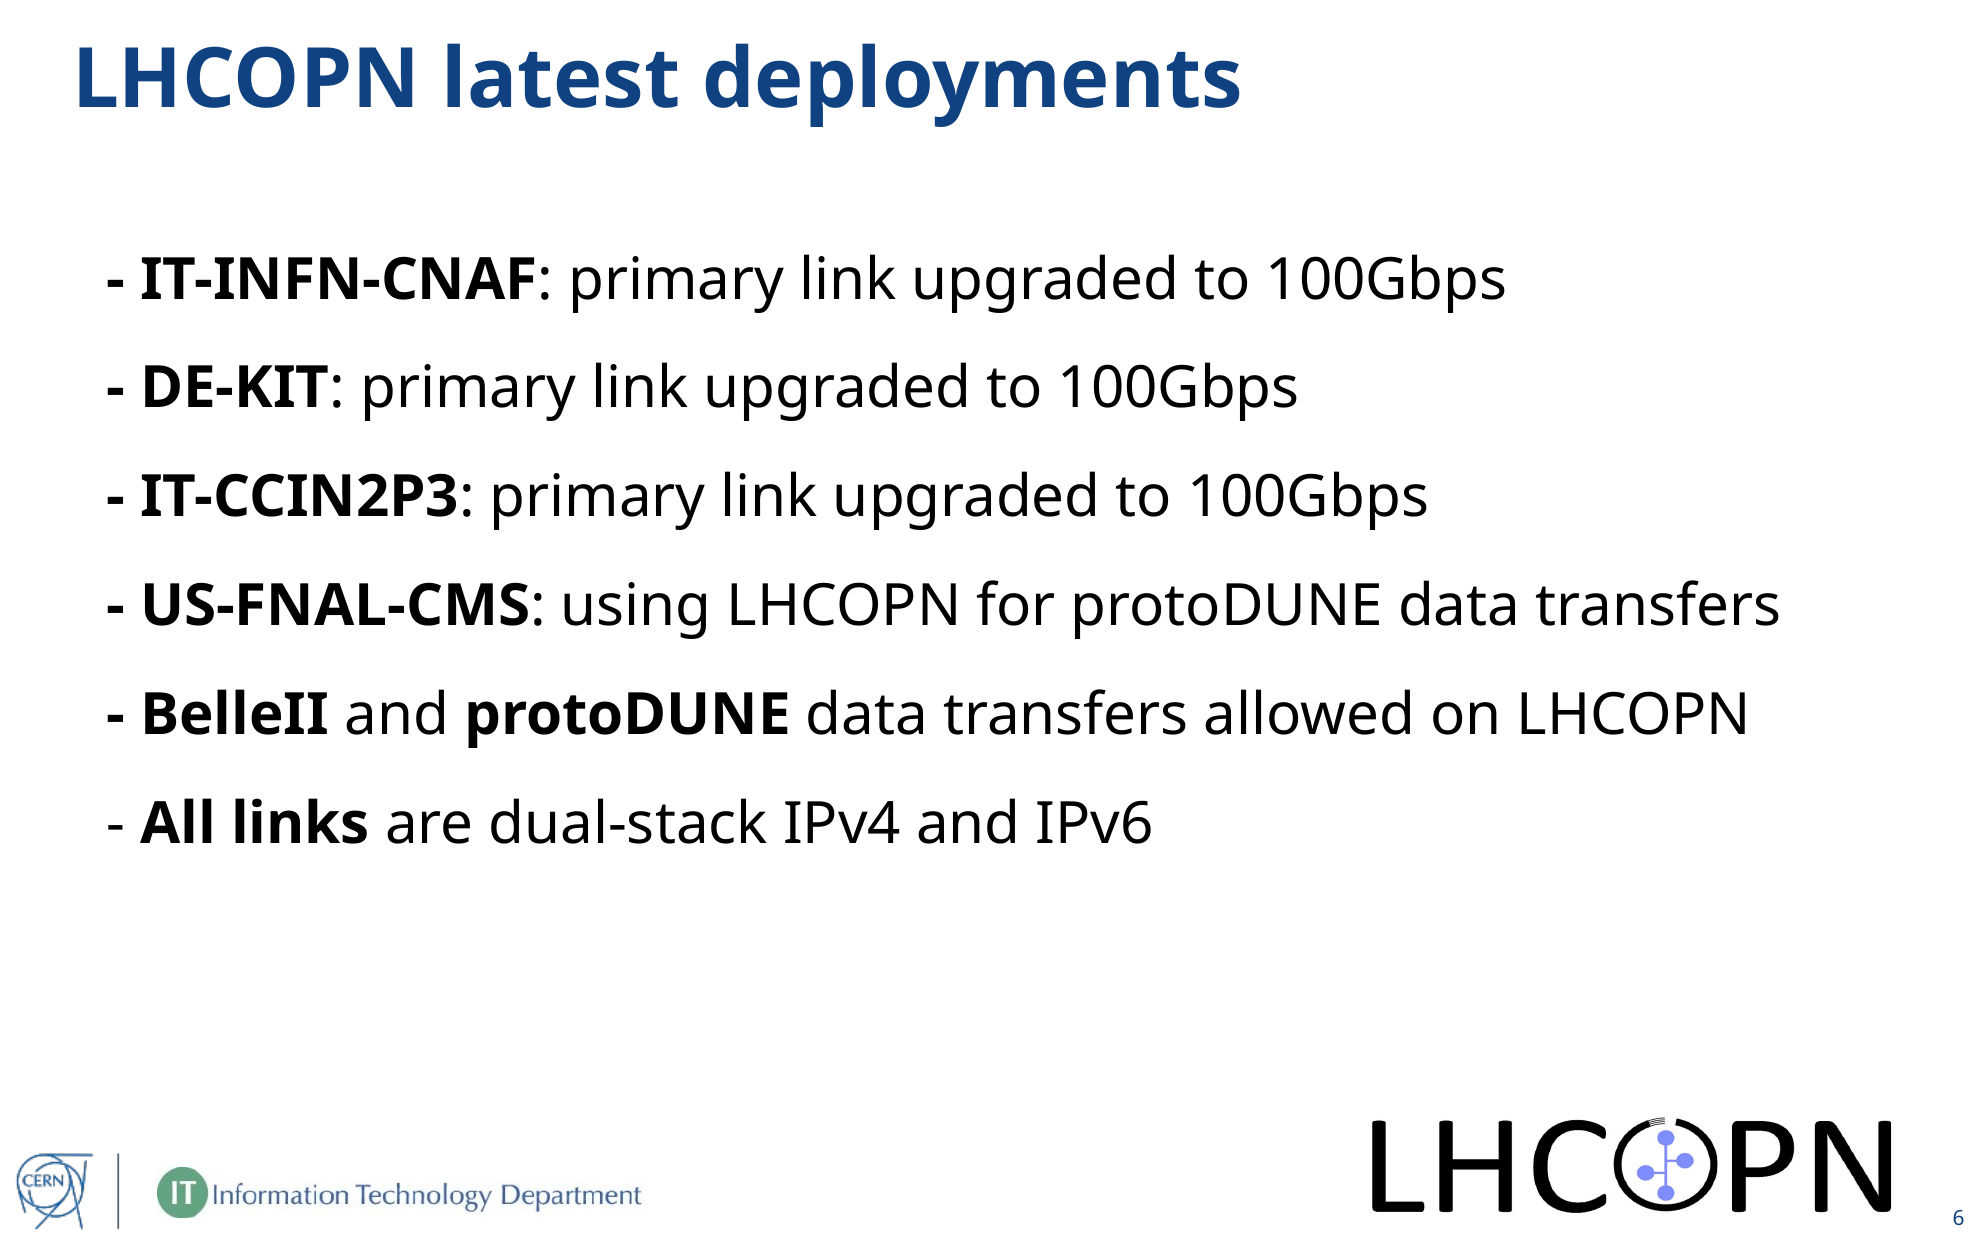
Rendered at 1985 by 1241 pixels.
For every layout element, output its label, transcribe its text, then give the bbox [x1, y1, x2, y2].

picture [1366, 1111, 1902, 1219]
picture [38, 1207, 55, 1215]
picture [16, 1188, 64, 1236]
title LHCOPN latest deployments [72, 0, 1834, 166]
text_box - IT-INFN-CNAF: primary link upgraded to 100Gbps - DE-KIT: primary link upgraded to 100Gbps - IT-CCIN2P3: primary link upgraded to 100Gbps - US-FNAL-CMS: using LHCOPN for protoDUNE data transfers - BelleII and protoDUNE data transfers allowed on LHCOPN - All links are dual-stack IPv4 and IPv6 [91, 229, 1921, 1234]
picture [51, 1200, 64, 1215]
picture [19, 1188, 64, 1207]
